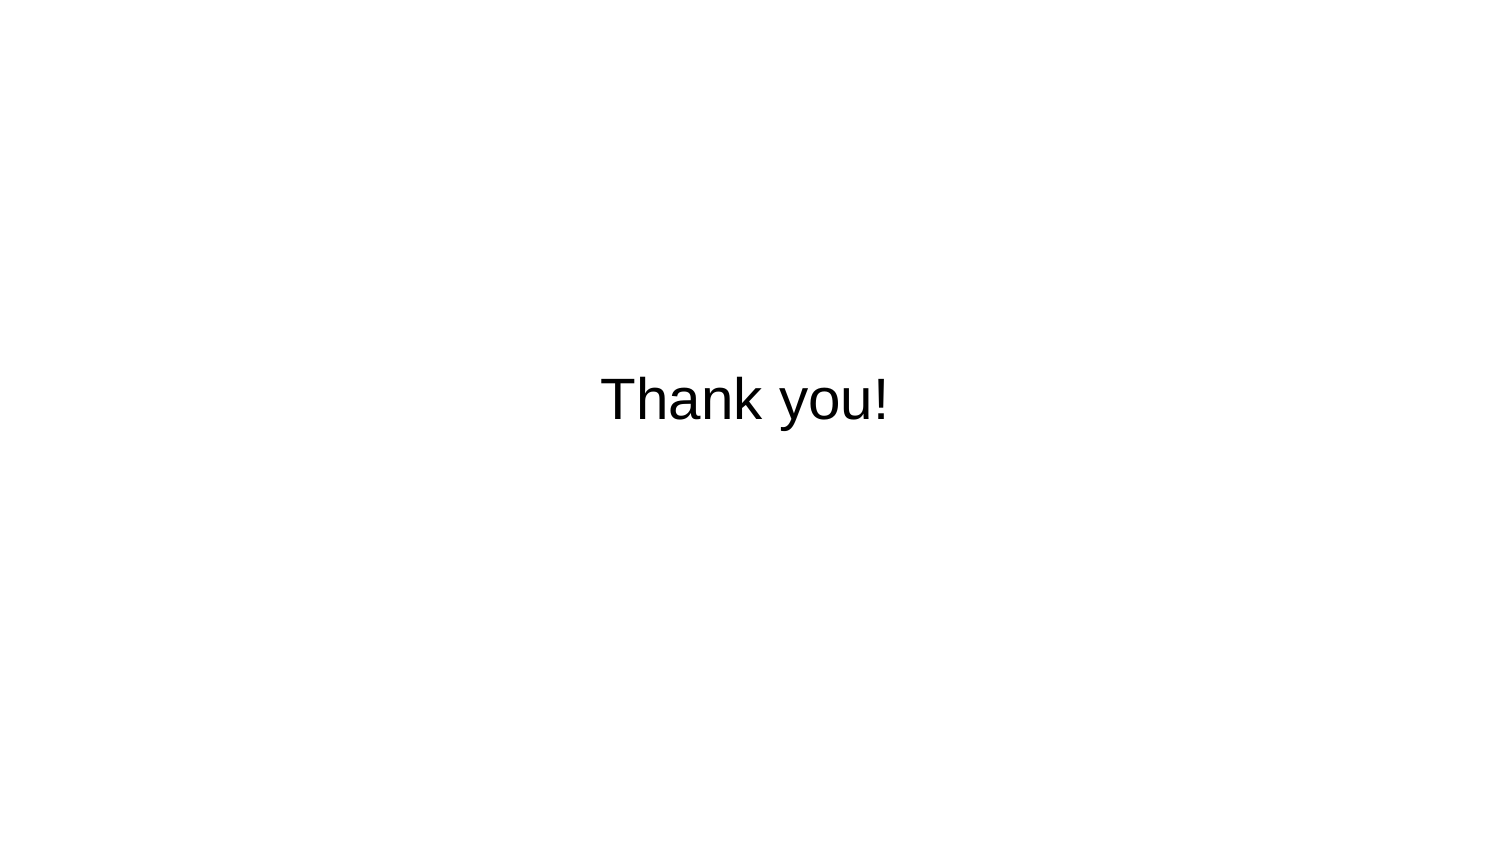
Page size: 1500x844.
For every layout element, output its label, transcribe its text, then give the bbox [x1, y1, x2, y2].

title Thank you! [46, 346, 1445, 441]
